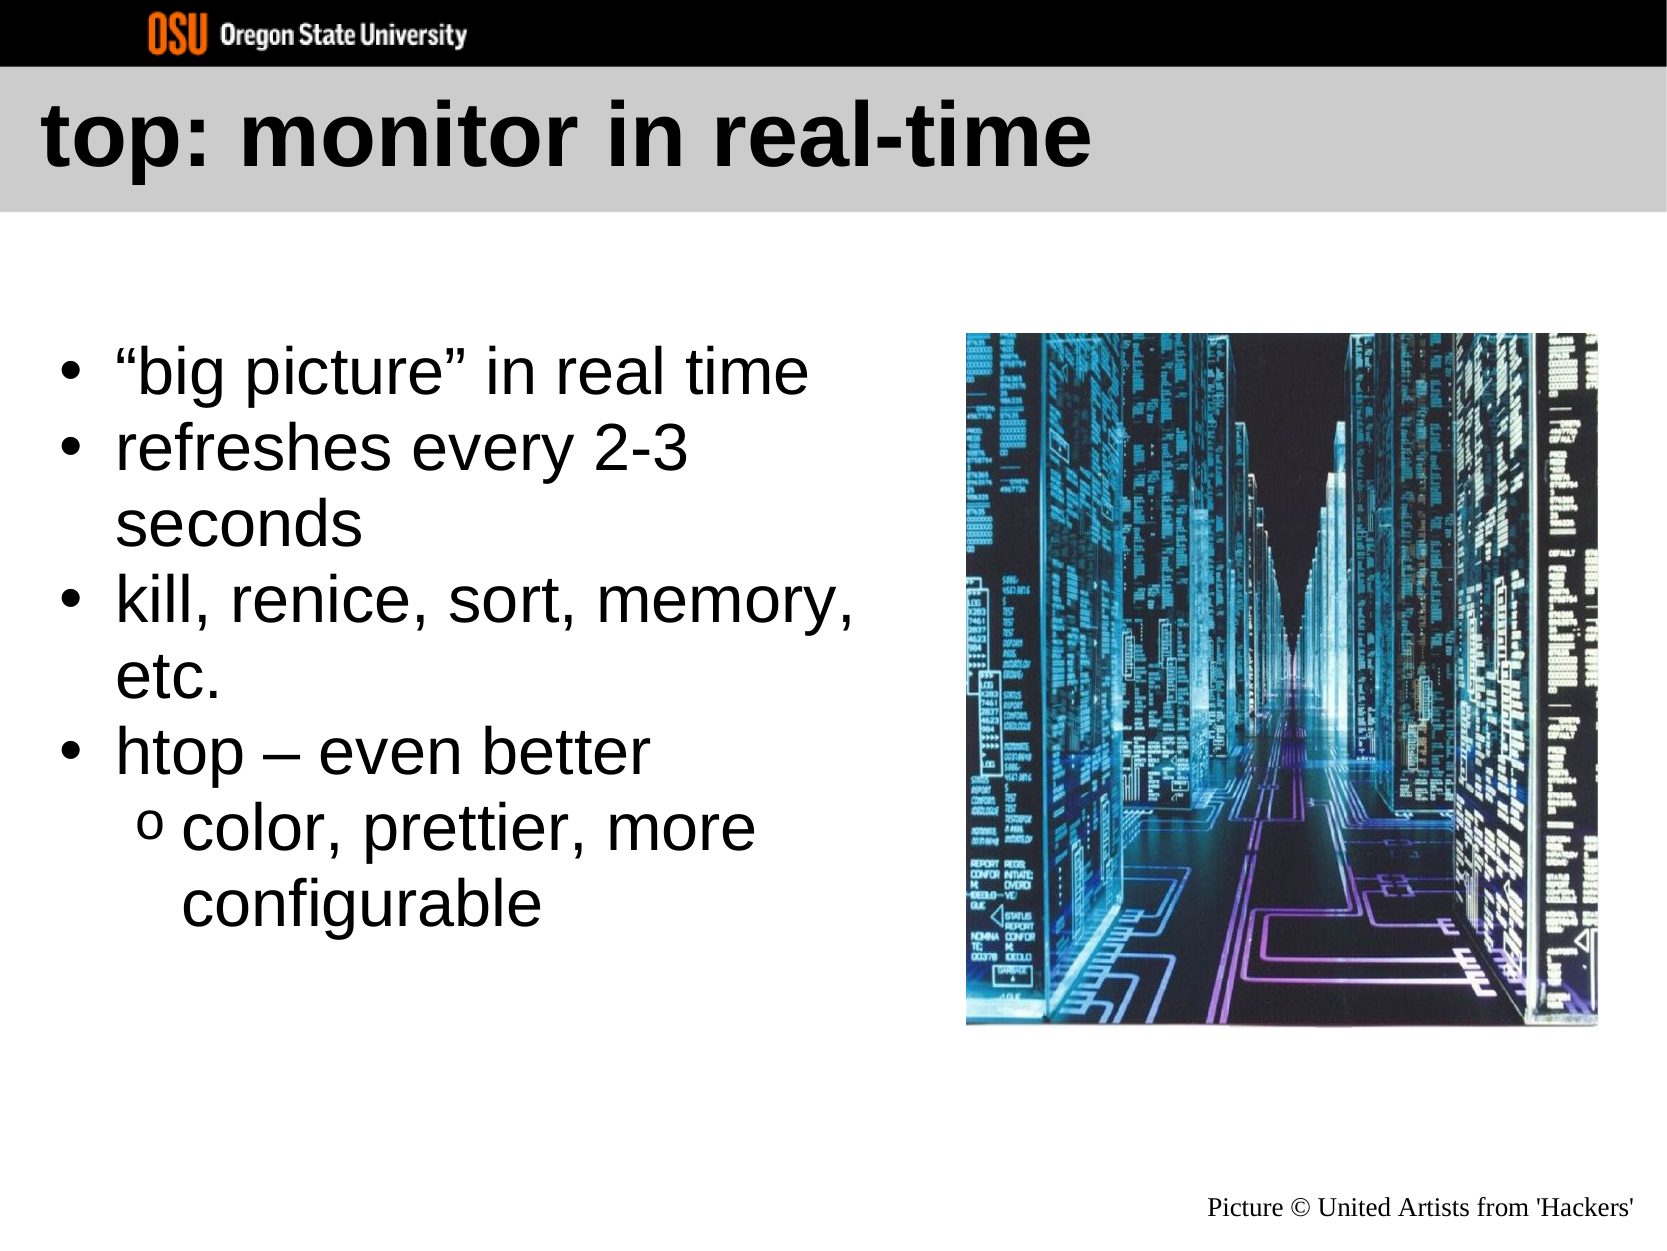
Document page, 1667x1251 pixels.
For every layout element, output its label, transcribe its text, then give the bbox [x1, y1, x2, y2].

picture [0, 0, 1667, 1251]
list “big picture” in real time refreshes every 2-3 seconds kill, renice, sort, memory, etc. htop – even better color, prettier, more configurable [40, 333, 921, 1147]
title top: monitor in real-time [40, 83, 1625, 233]
text_box Picture © United Artists from 'Hackers' [1207, 1191, 1667, 1223]
